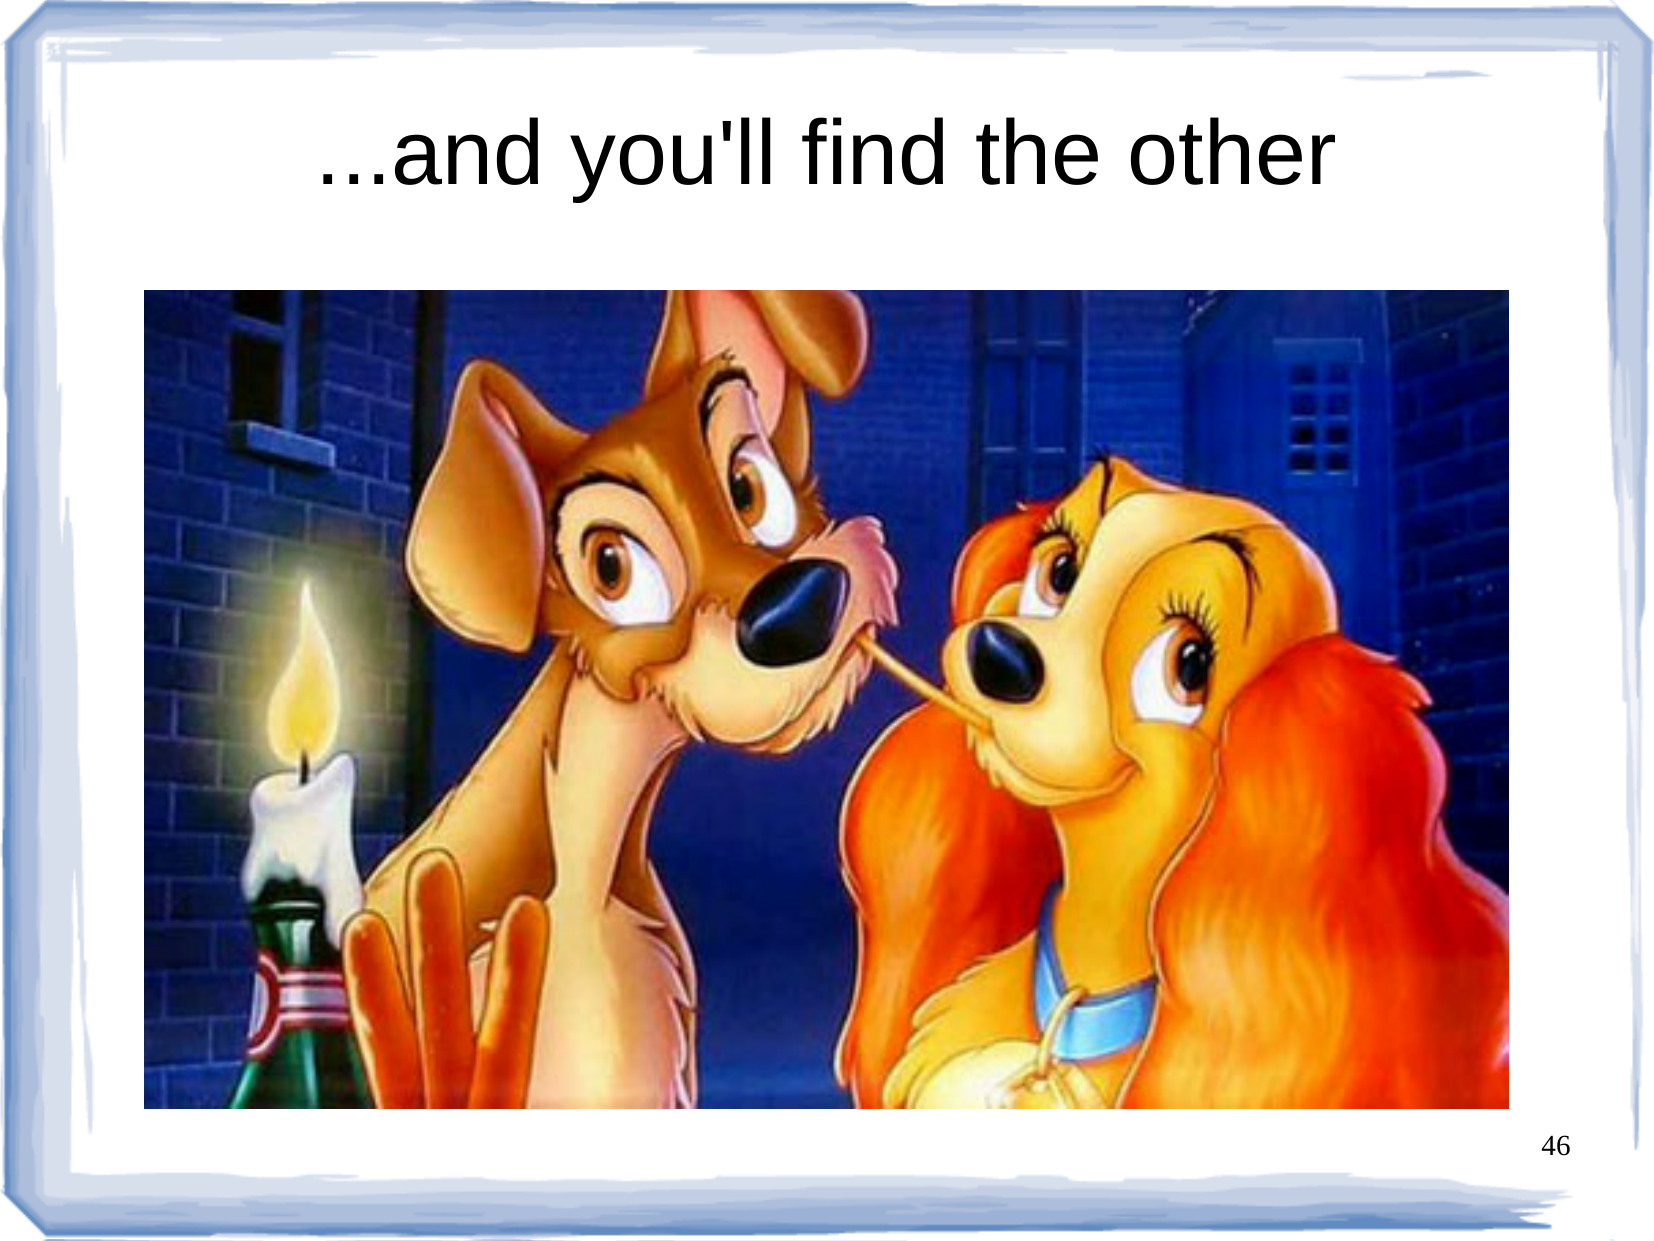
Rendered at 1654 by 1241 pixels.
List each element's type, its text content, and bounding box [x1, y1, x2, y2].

title ...and you'll find the other [82, 49, 1571, 257]
picture [0, 0, 1654, 1241]
